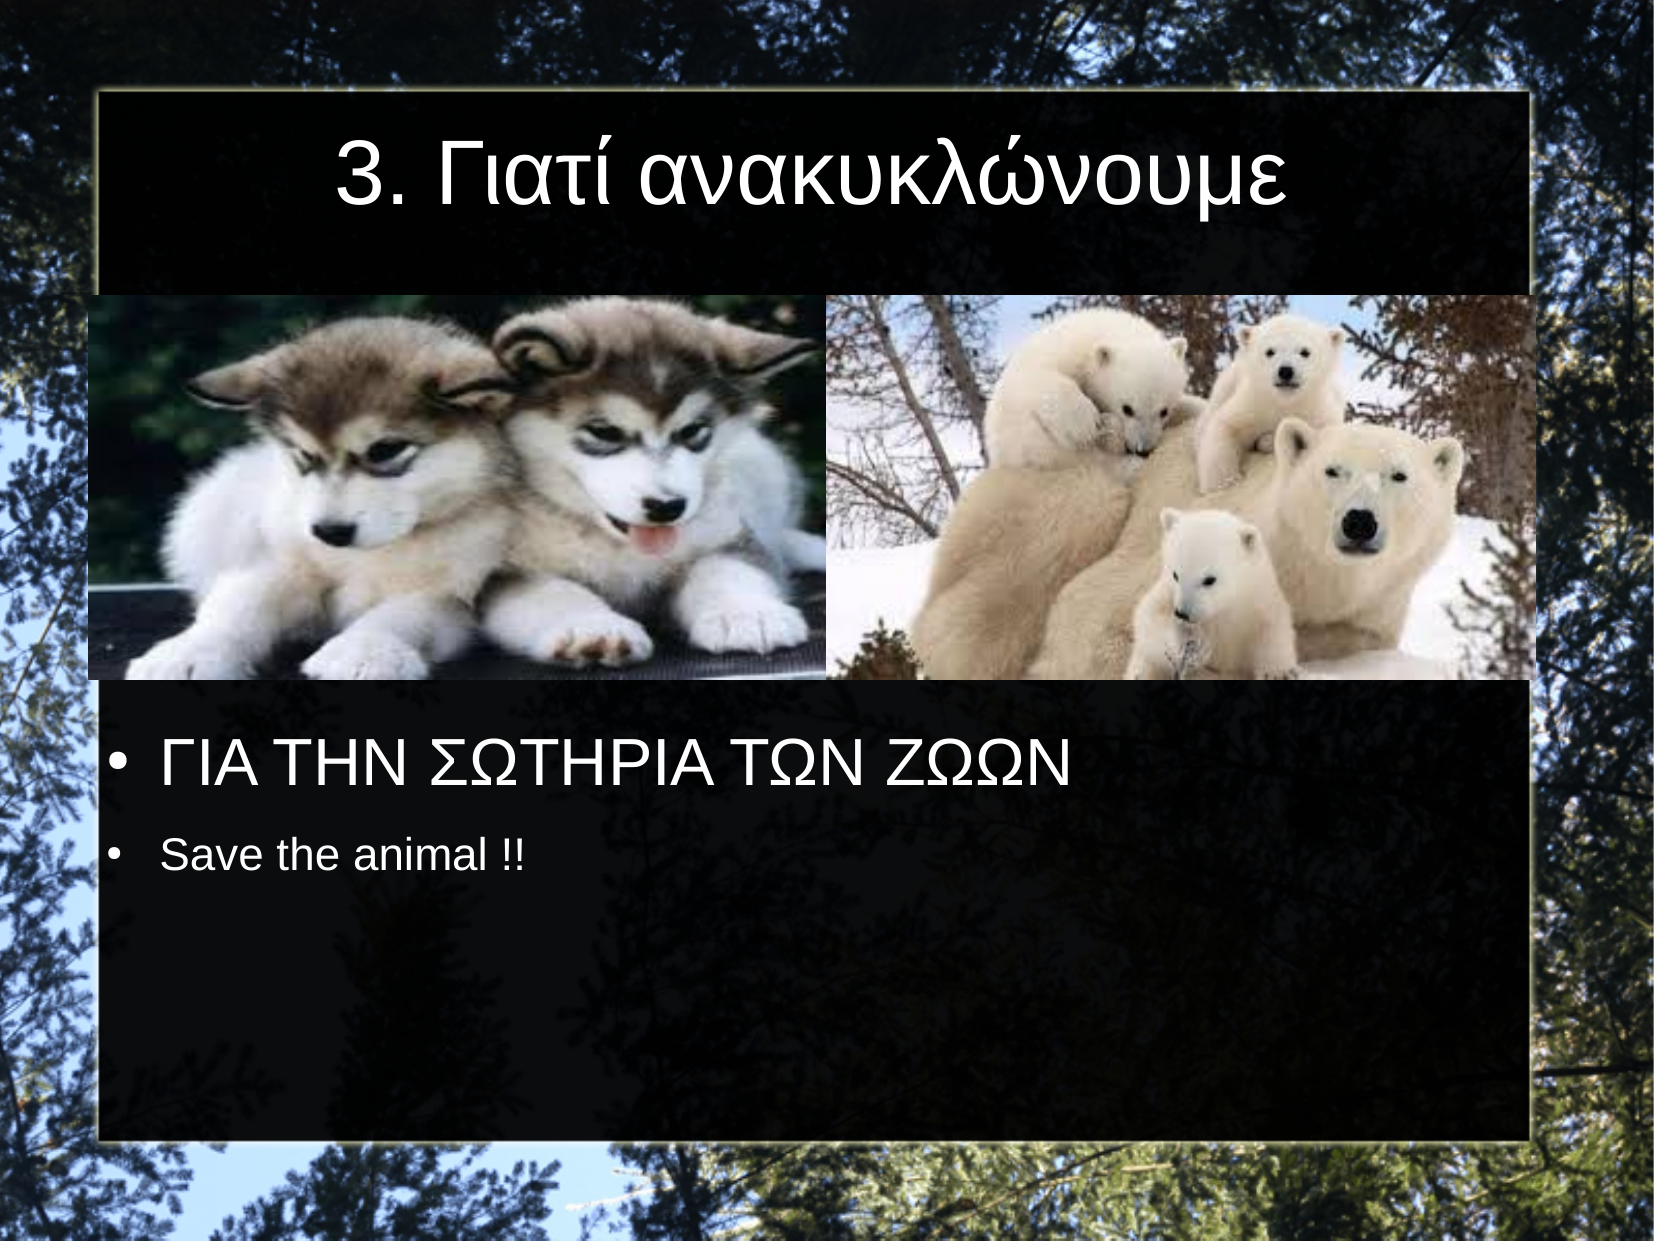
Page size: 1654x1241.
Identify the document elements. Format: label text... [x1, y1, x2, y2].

chart [88, 290, 1536, 295]
picture [0, 0, 1654, 1241]
title 3. Γιατί ανακυκλώνουμε [88, 95, 1536, 250]
chart [88, 680, 1536, 687]
list ΓΙΑ ΤΗΝ ΣΩΤΗΡΙΑ ΤΩΝ ΖΩΩΝ Save the animal !! [88, 724, 1536, 1107]
